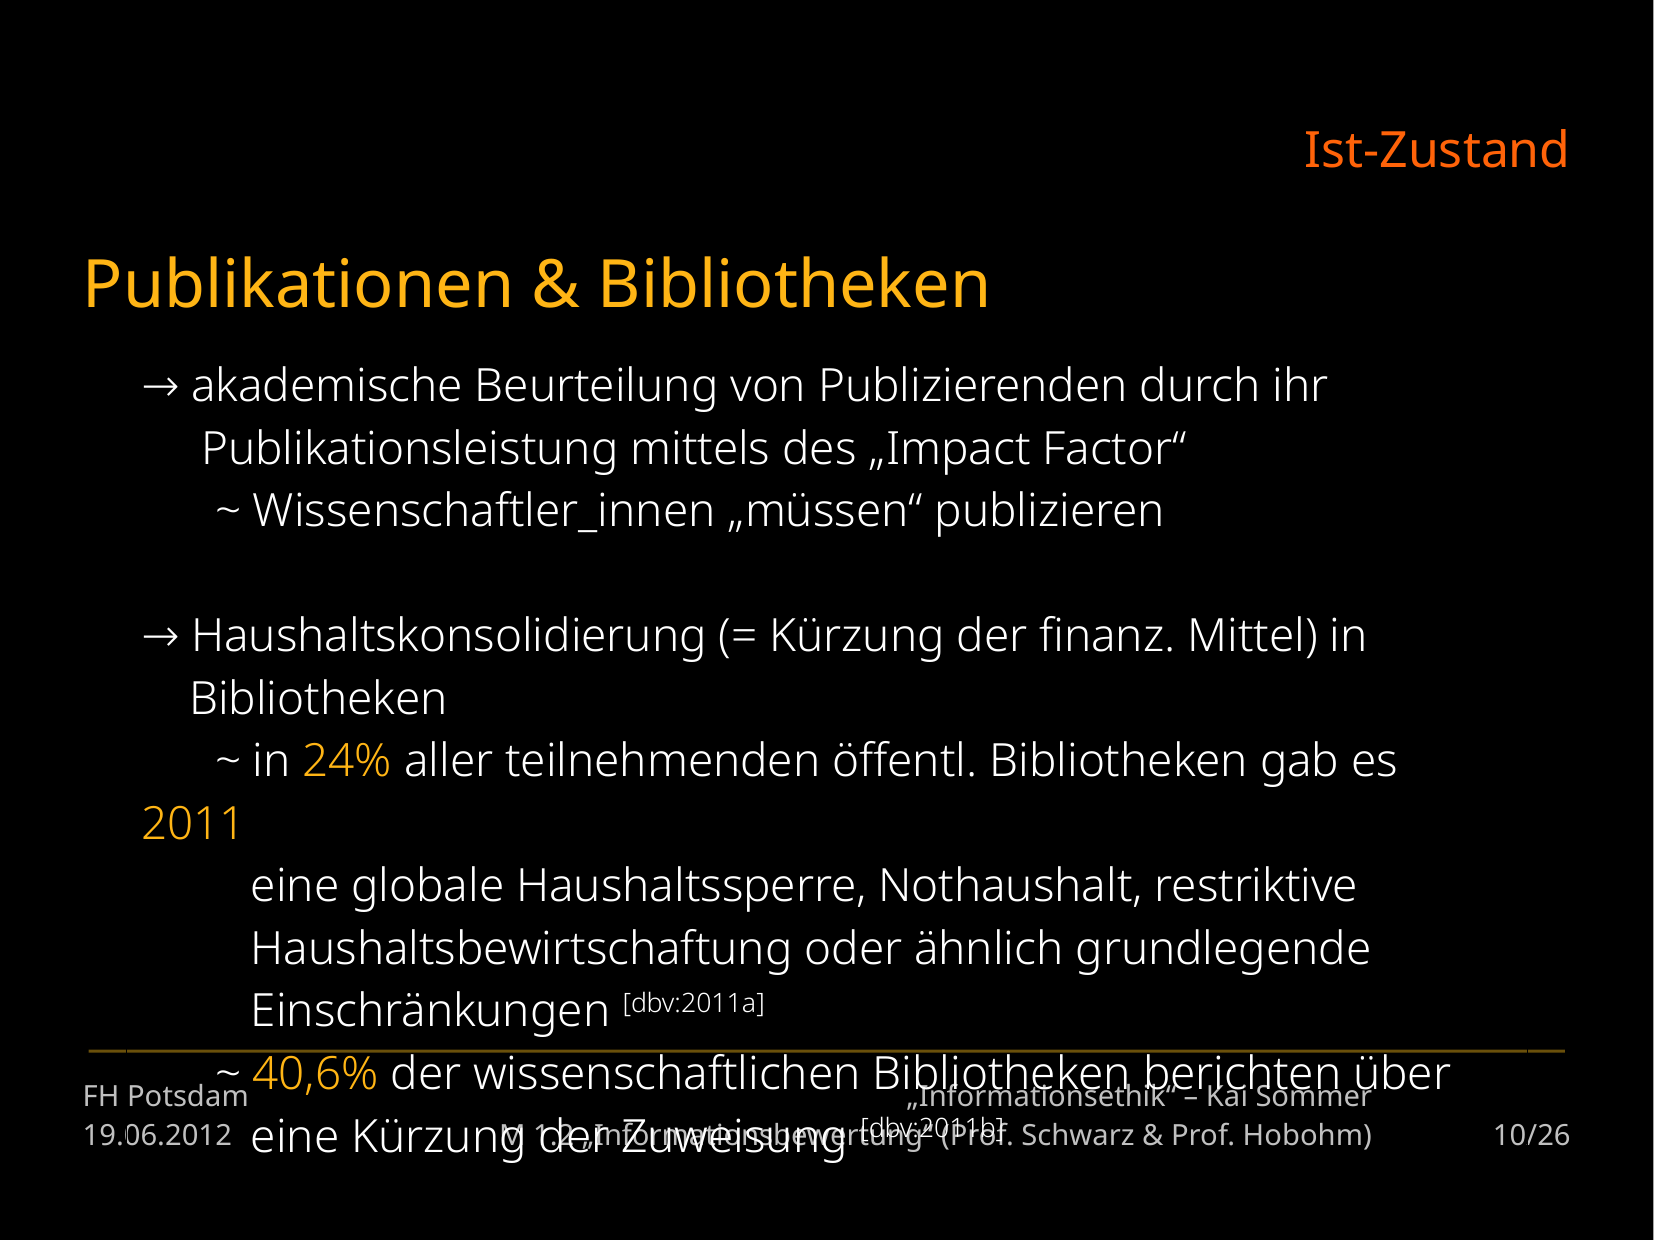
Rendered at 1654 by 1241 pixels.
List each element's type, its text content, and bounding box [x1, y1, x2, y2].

list Publikationen & Bibliotheken [127, 981, 1527, 1109]
list Publikationen & Bibliotheken [82, 236, 1571, 1109]
text_box → akademische Beurteilung von Publizierenden durch ihr Publikationsleistung mittels des „Impact Factor“ ~ Wissenschaftler_innen „müssen“ publizieren → Haushaltskonsolidierung (= Kürzung der finanz. Mittel) in Bibliotheken ~ in 24% aller teilnehmenden öffentl. Bibliotheken gab es 2011 eine globale Haushaltssperre, Nothaushalt, restriktive Haushaltsbewirtschaftung oder ähnlich grundlegende Einschränkungen [dbv:2011a] ~ 40,6% der wissenschaftlichen Bibliotheken berichten über eine Kürzung der Zuweisung [dbv:2011b] [126, 345, 1528, 981]
title Ist-Zustand [82, 88, 1571, 207]
